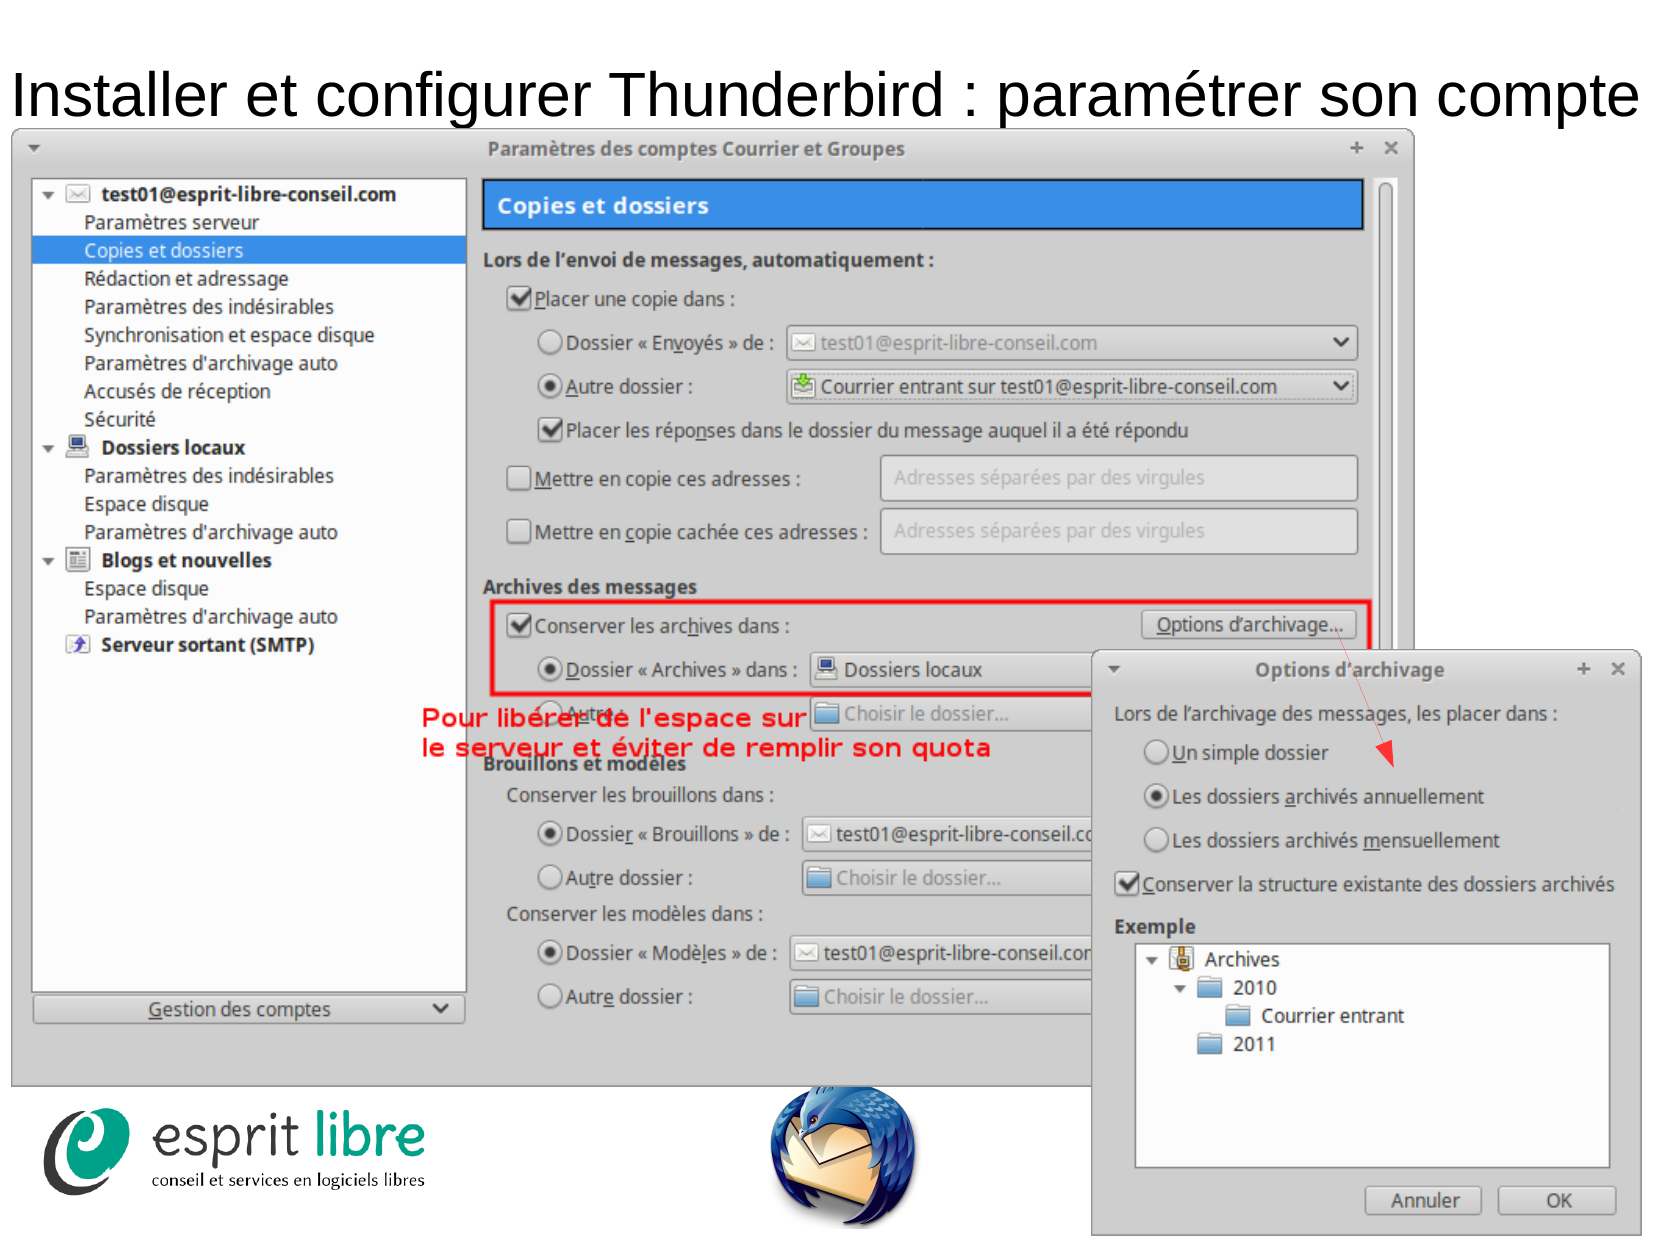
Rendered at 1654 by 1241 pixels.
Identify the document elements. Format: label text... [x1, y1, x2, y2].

picture [0, 128, 1642, 1241]
title Installer et configurer Thunderbird : paramétrer son compte [0, 20, 1654, 169]
